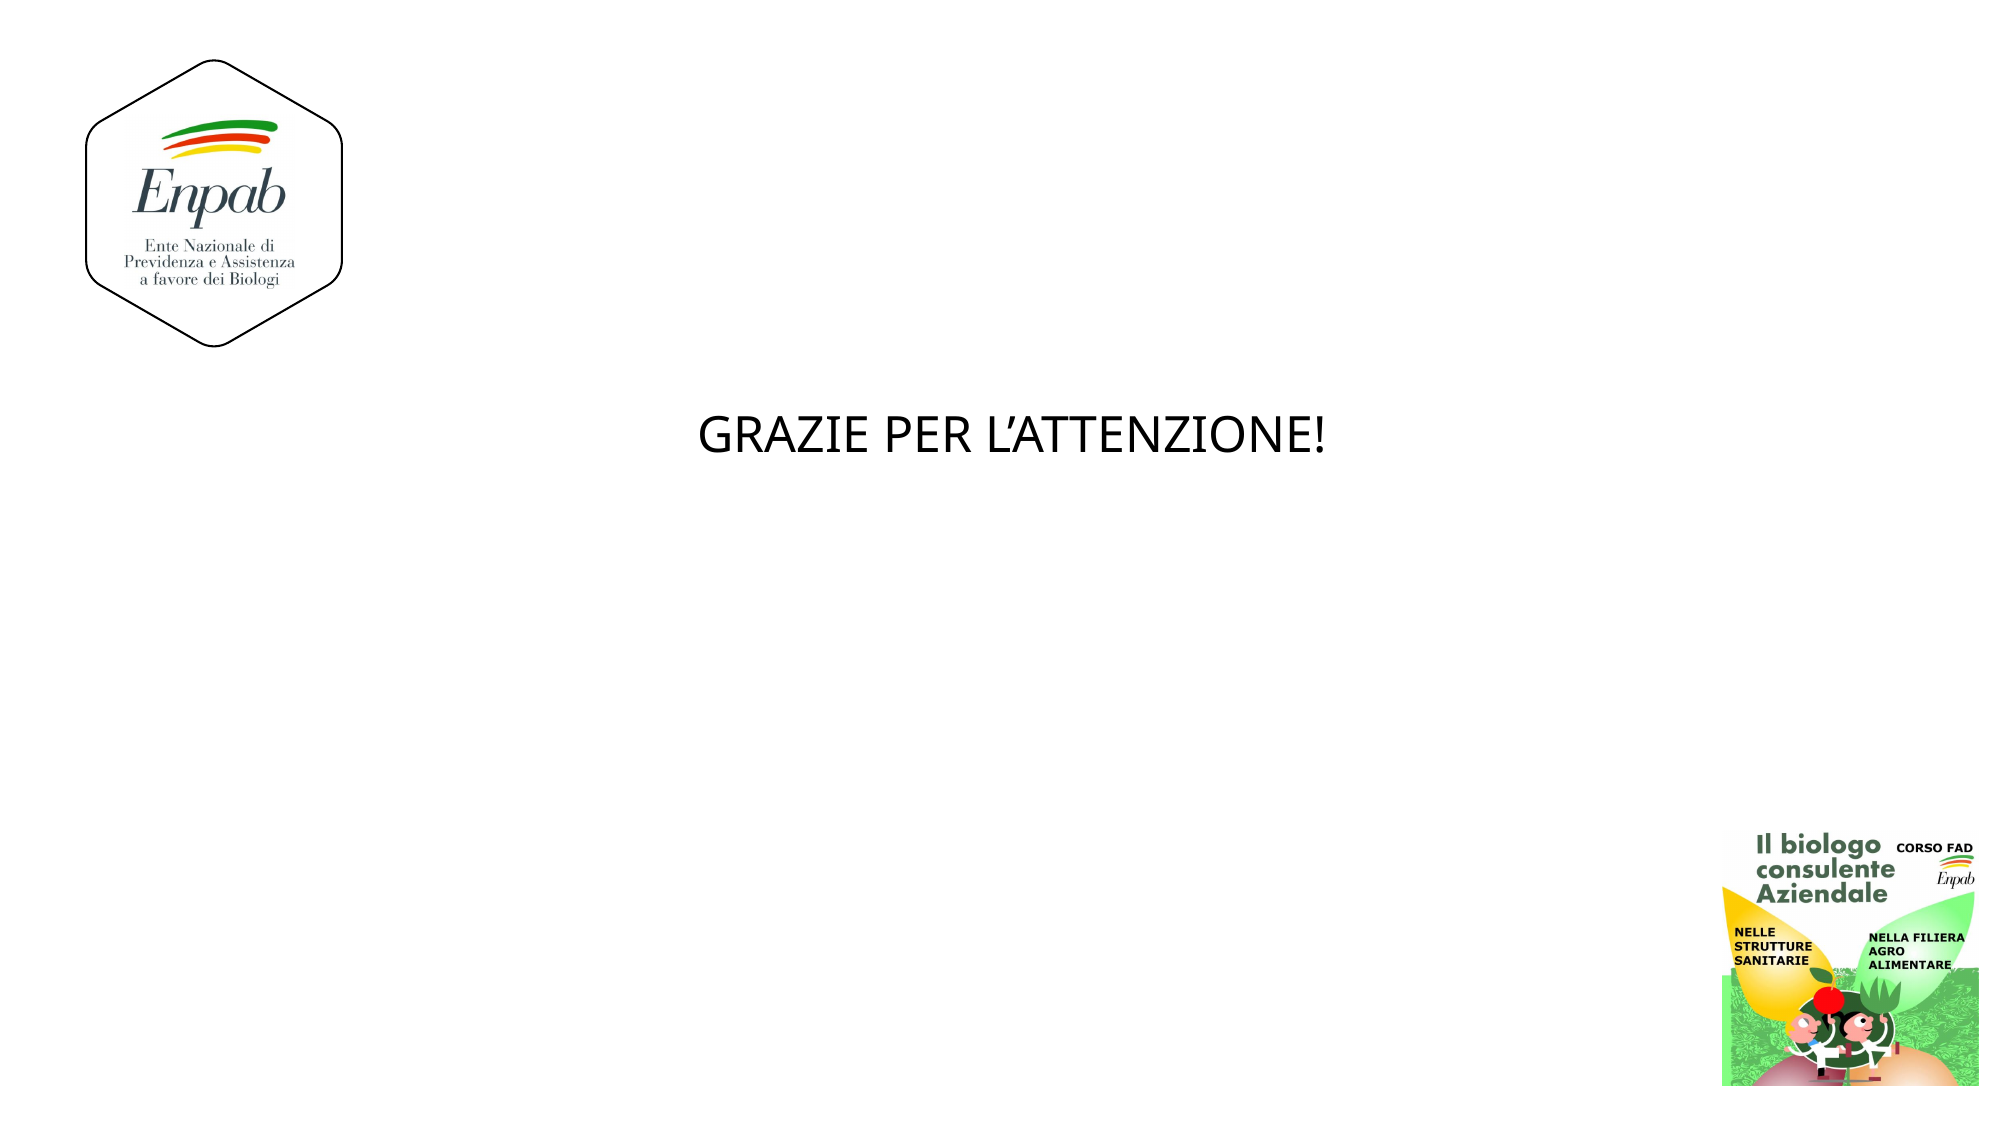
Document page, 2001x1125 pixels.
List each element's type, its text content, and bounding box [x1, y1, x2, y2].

picture [124, 114, 295, 289]
text_box [86, 60, 342, 347]
picture [1722, 830, 1979, 1086]
text_box GRAZIE PER L’ATTENZIONE! [544, 402, 1481, 633]
